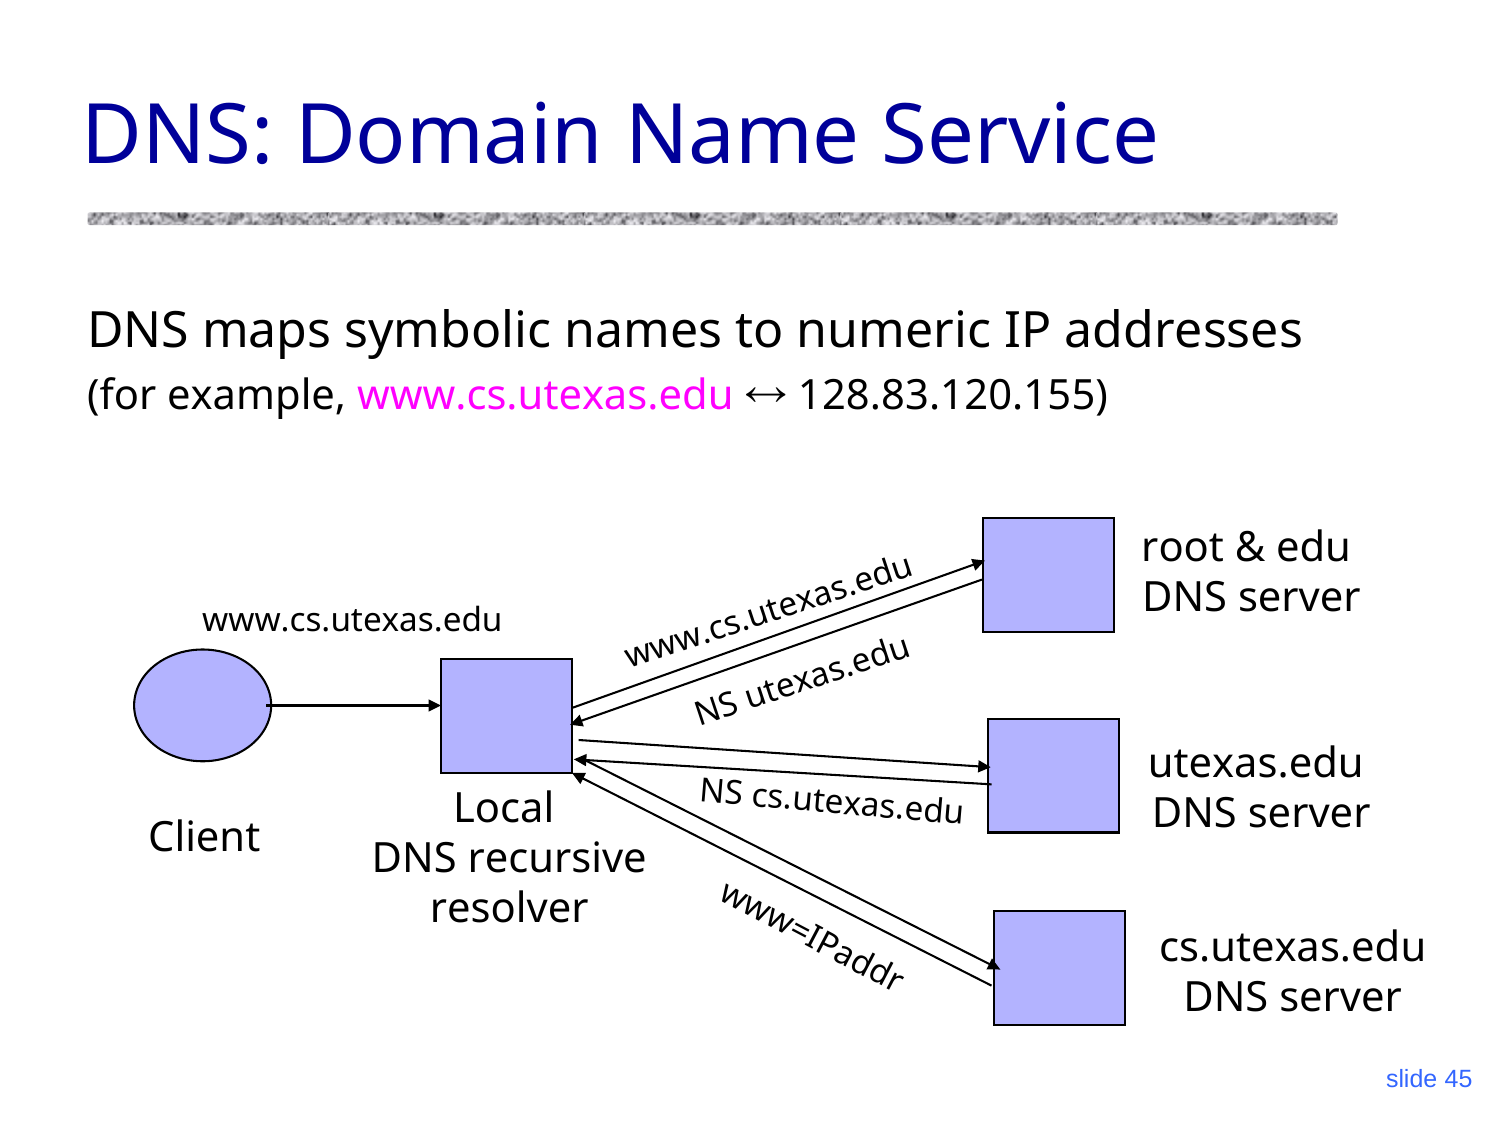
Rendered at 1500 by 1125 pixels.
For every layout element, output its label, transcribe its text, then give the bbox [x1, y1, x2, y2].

text_box DNS maps symbolic names to numeric IP addresses (for example, www.cs.utexas.edu  128.83.120.155) [72, 290, 1319, 433]
text_box www.cs.utexas.edu [187, 590, 519, 647]
text_box Local DNS recursive resolver [585, 772, 662, 816]
title DNS: Domain Name Service [66, 37, 1342, 188]
text_box [988, 718, 1120, 833]
text_box utexas.edu DNS server [1133, 728, 1390, 844]
text_box www.cs.utexas.edu [602, 530, 934, 688]
picture [87, 212, 1338, 226]
text_box root & edu DNS server [1126, 512, 1377, 628]
text_box Client [133, 801, 276, 868]
text_box [982, 518, 1114, 632]
text_box Local DNS recursive resolver [613, 772, 662, 797]
text_box Local DNS recursive resolver [356, 772, 662, 939]
text_box [134, 649, 272, 762]
text_box [440, 659, 572, 772]
text_box [994, 911, 1126, 1026]
text_box NS utexas.edu [672, 611, 931, 745]
text_box cs.utexas.edu DNS server [1144, 912, 1442, 1028]
text_box slide <number> [1174, 1025, 1488, 1101]
text_box NS cs.utexas.edu [683, 759, 982, 841]
text_box www=IPaddr [697, 856, 929, 1014]
